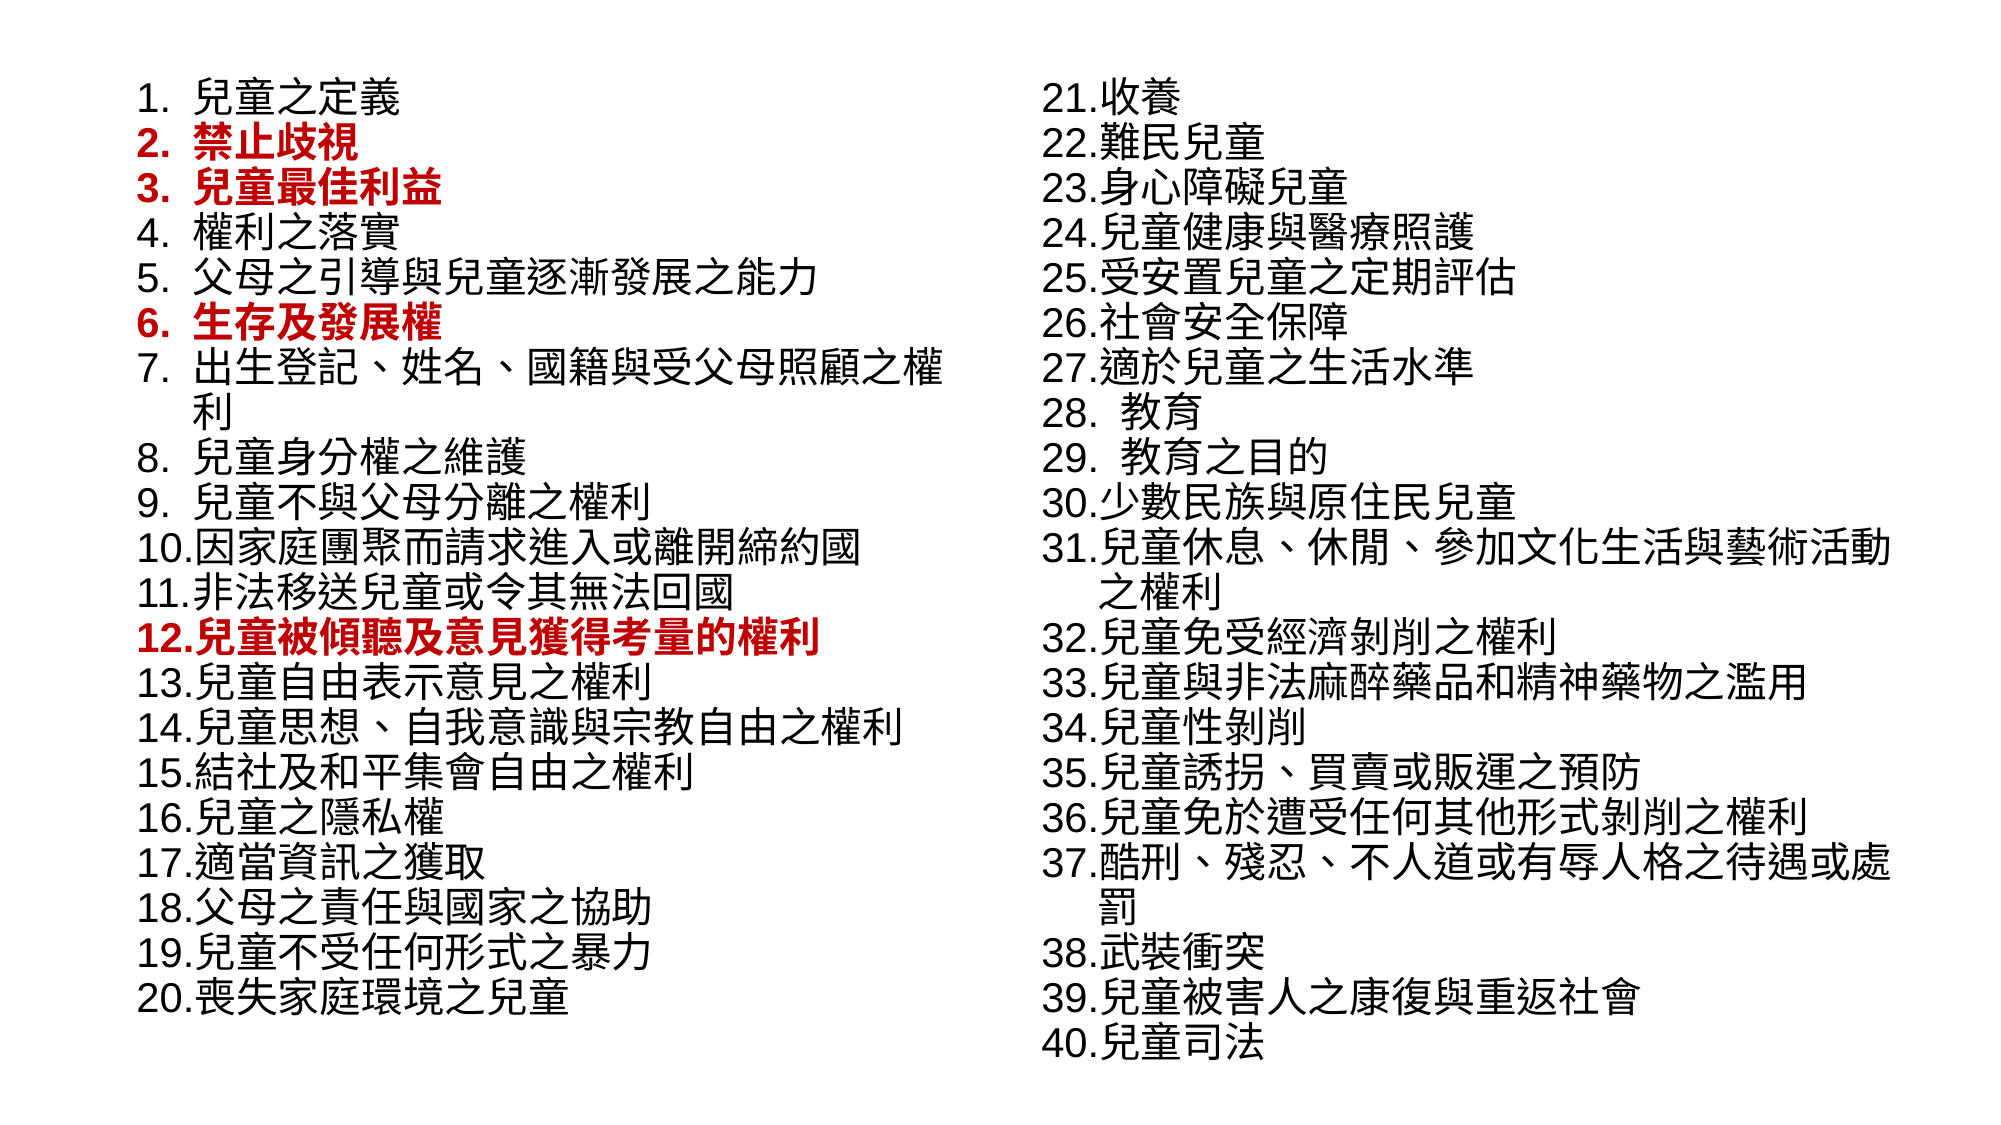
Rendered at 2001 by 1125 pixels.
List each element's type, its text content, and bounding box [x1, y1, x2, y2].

list 收養 難民兒童 身心障礙兒童 兒童健康與醫療照護 受安置兒童之定期評估 社會安全保障 適於兒童之生活水準 教育 教育之目的 少數民族與原住民兒童 兒童休息、休閒、參加文化生活與藝術活動之權利 兒童免受經濟剝削之權利 兒童與非法麻醉藥品和精神藥物之濫用 兒童性剝削 兒童誘拐、買賣或販運之預防 兒童免於遭受任何其他形式剝削之權利 酷刑、殘忍、不人道或有辱人格之待遇或處罰 武裝衝突 兒童被害人之康復與重返社會 兒童司法 [1026, 69, 1928, 1073]
list 兒童之定義 禁止歧視 兒童最佳利益 權利之落實 父母之引導與兒童逐漸發展之能力 生存及發展權 出生登記、姓名、國籍與受父母照顧之權利 兒童身分權之維護 兒童不與父母分離之權利 因家庭團聚而請求進入或離開締約國 非法移送兒童或令其無法回國 兒童被傾聽及意見獲得考量的權利 兒童自由表示意見之權利 兒童思想、自我意識與宗教自由之權利 結社及和平集會自由之權利 兒童之隱私權 適當資訊之獲取 父母之責任與國家之協助 兒童不受任何形式之暴力 喪失家庭環境之兒童 [121, 69, 981, 1090]
